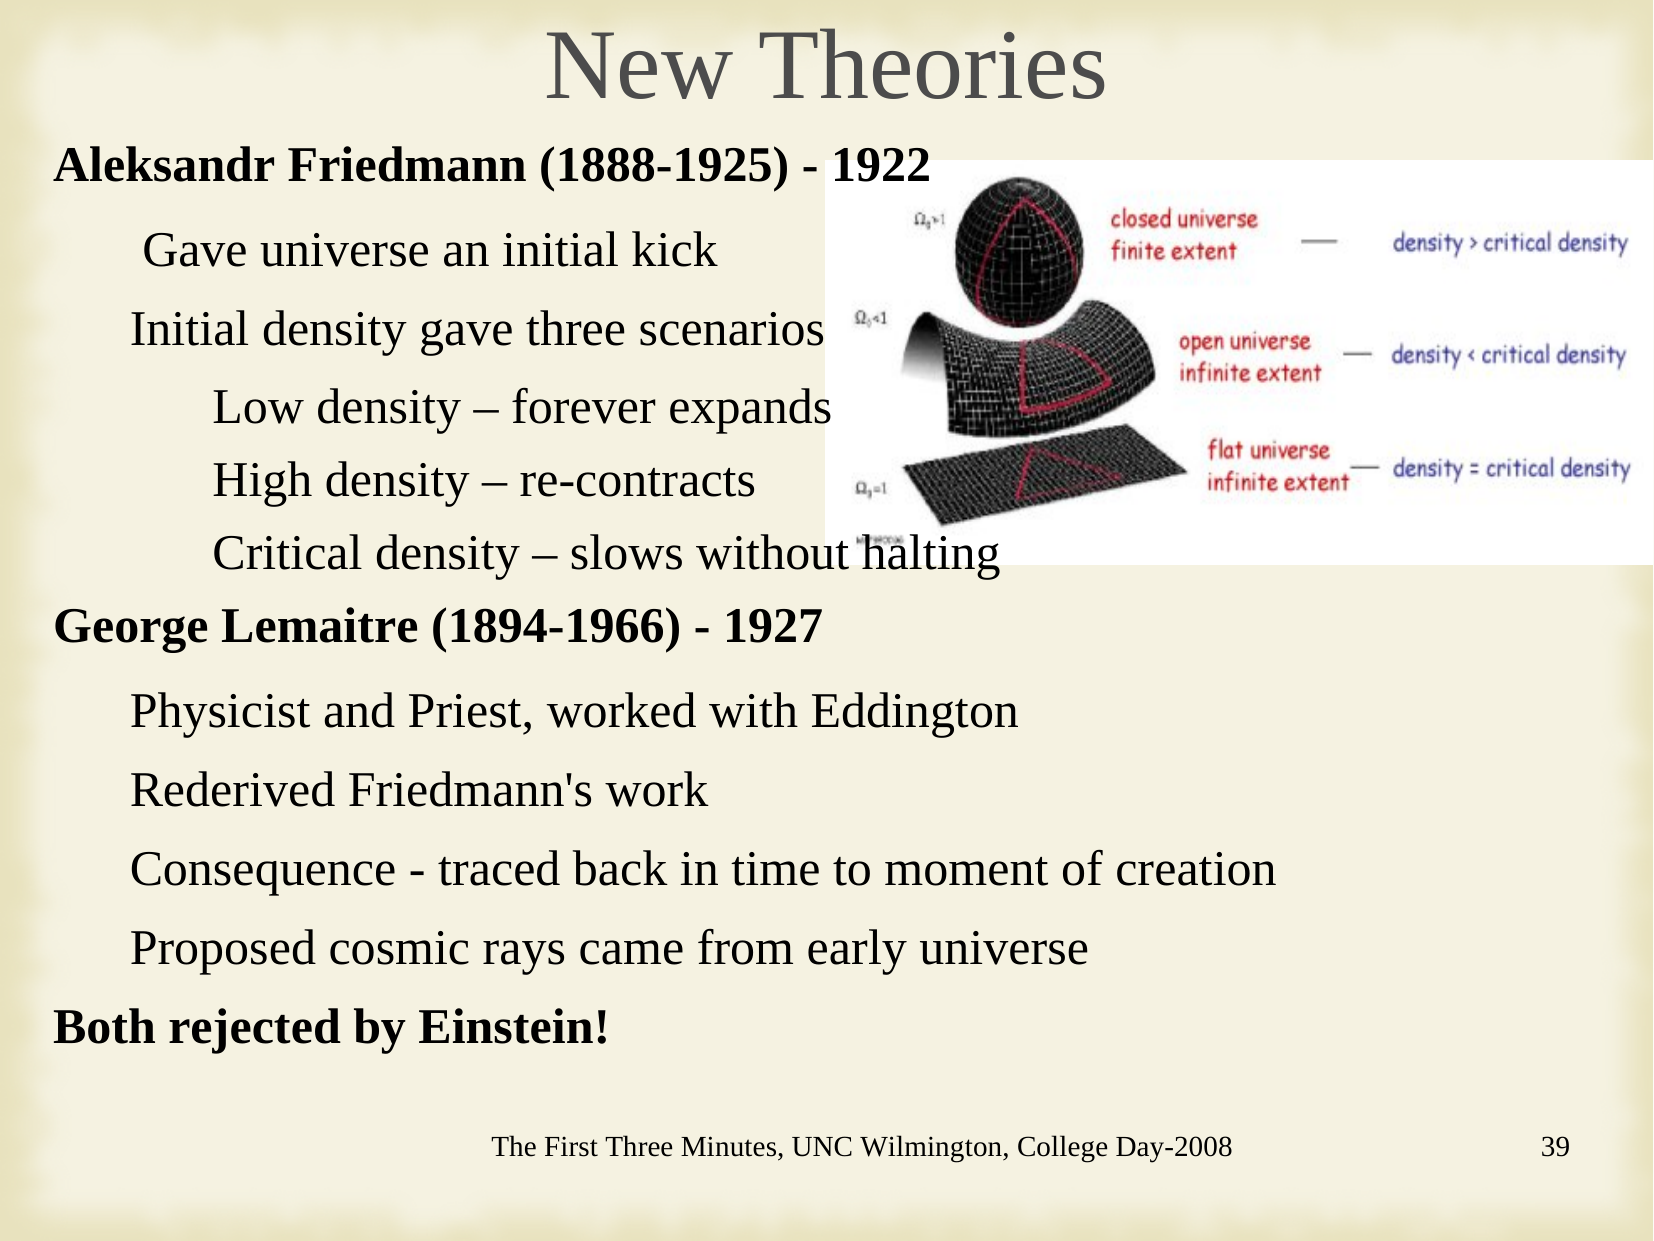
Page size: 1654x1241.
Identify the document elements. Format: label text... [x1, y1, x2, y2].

list Aleksandr Friedmann (1888-1925) - 1922 Gave universe an initial kick Initial density gave three scenarios Low density – forever expands High density – re-contracts Critical density – slows without halting George Lemaitre (1894-1966) - 1927 Physicist and Priest, worked with Eddington Rederived Friedmann's work Consequence - traced back in time to moment of creation Proposed cosmic rays came from early universe Both rejected by Einstein! [35, 136, 1524, 1067]
picture [0, 0, 1654, 1241]
title New Theories [82, 0, 1571, 161]
